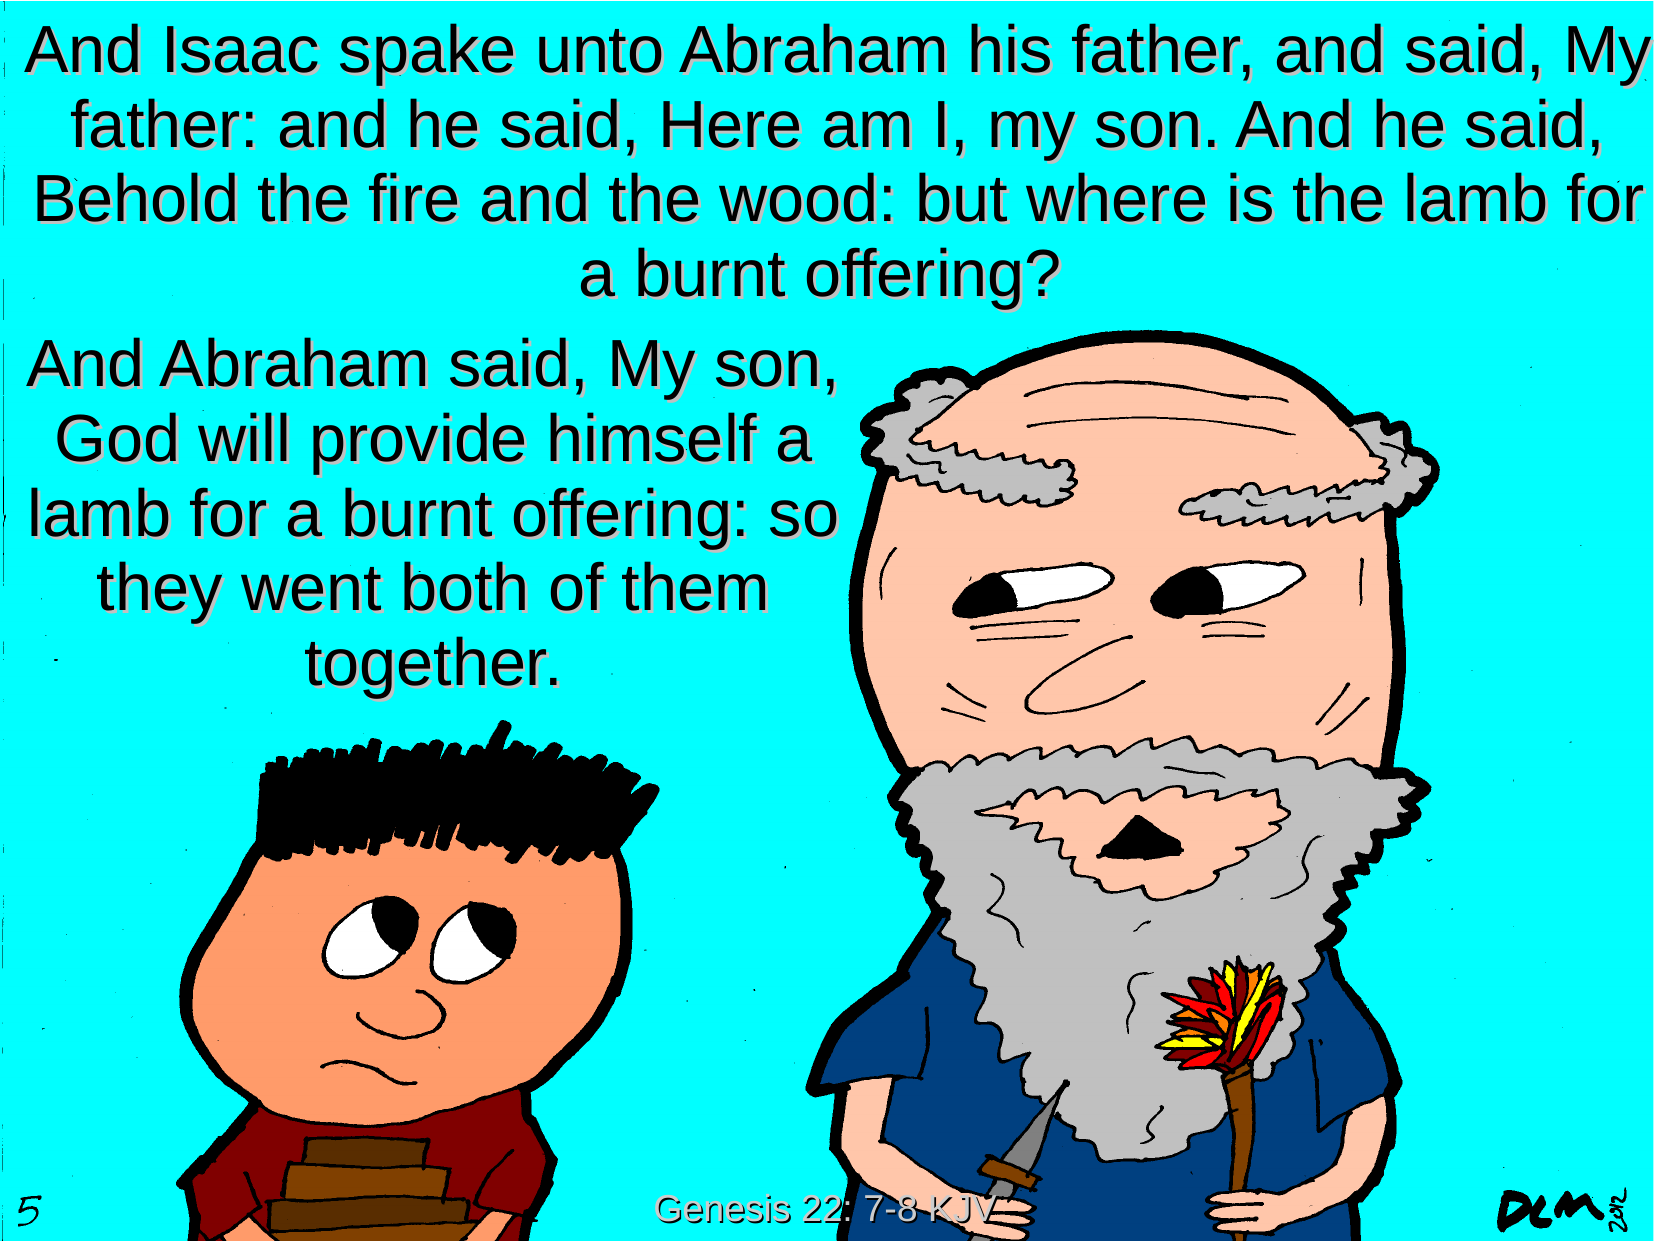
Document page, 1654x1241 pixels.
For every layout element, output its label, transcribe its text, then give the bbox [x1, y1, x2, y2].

text_box And Isaac spake unto Abraham his father, and said, My father: and he said, Here am I, my son. And he said, Behold the fire and the wood: but where is the lamb for a burnt offering? [0, 4, 1654, 319]
text_box Genesis 22: 7-8 KJV [0, 1180, 1651, 1238]
picture [0, 319, 1654, 1241]
text_box And Abraham said, My son, God will provide himself a lamb for a burnt offering: so they went both of them together. [4, 318, 863, 708]
